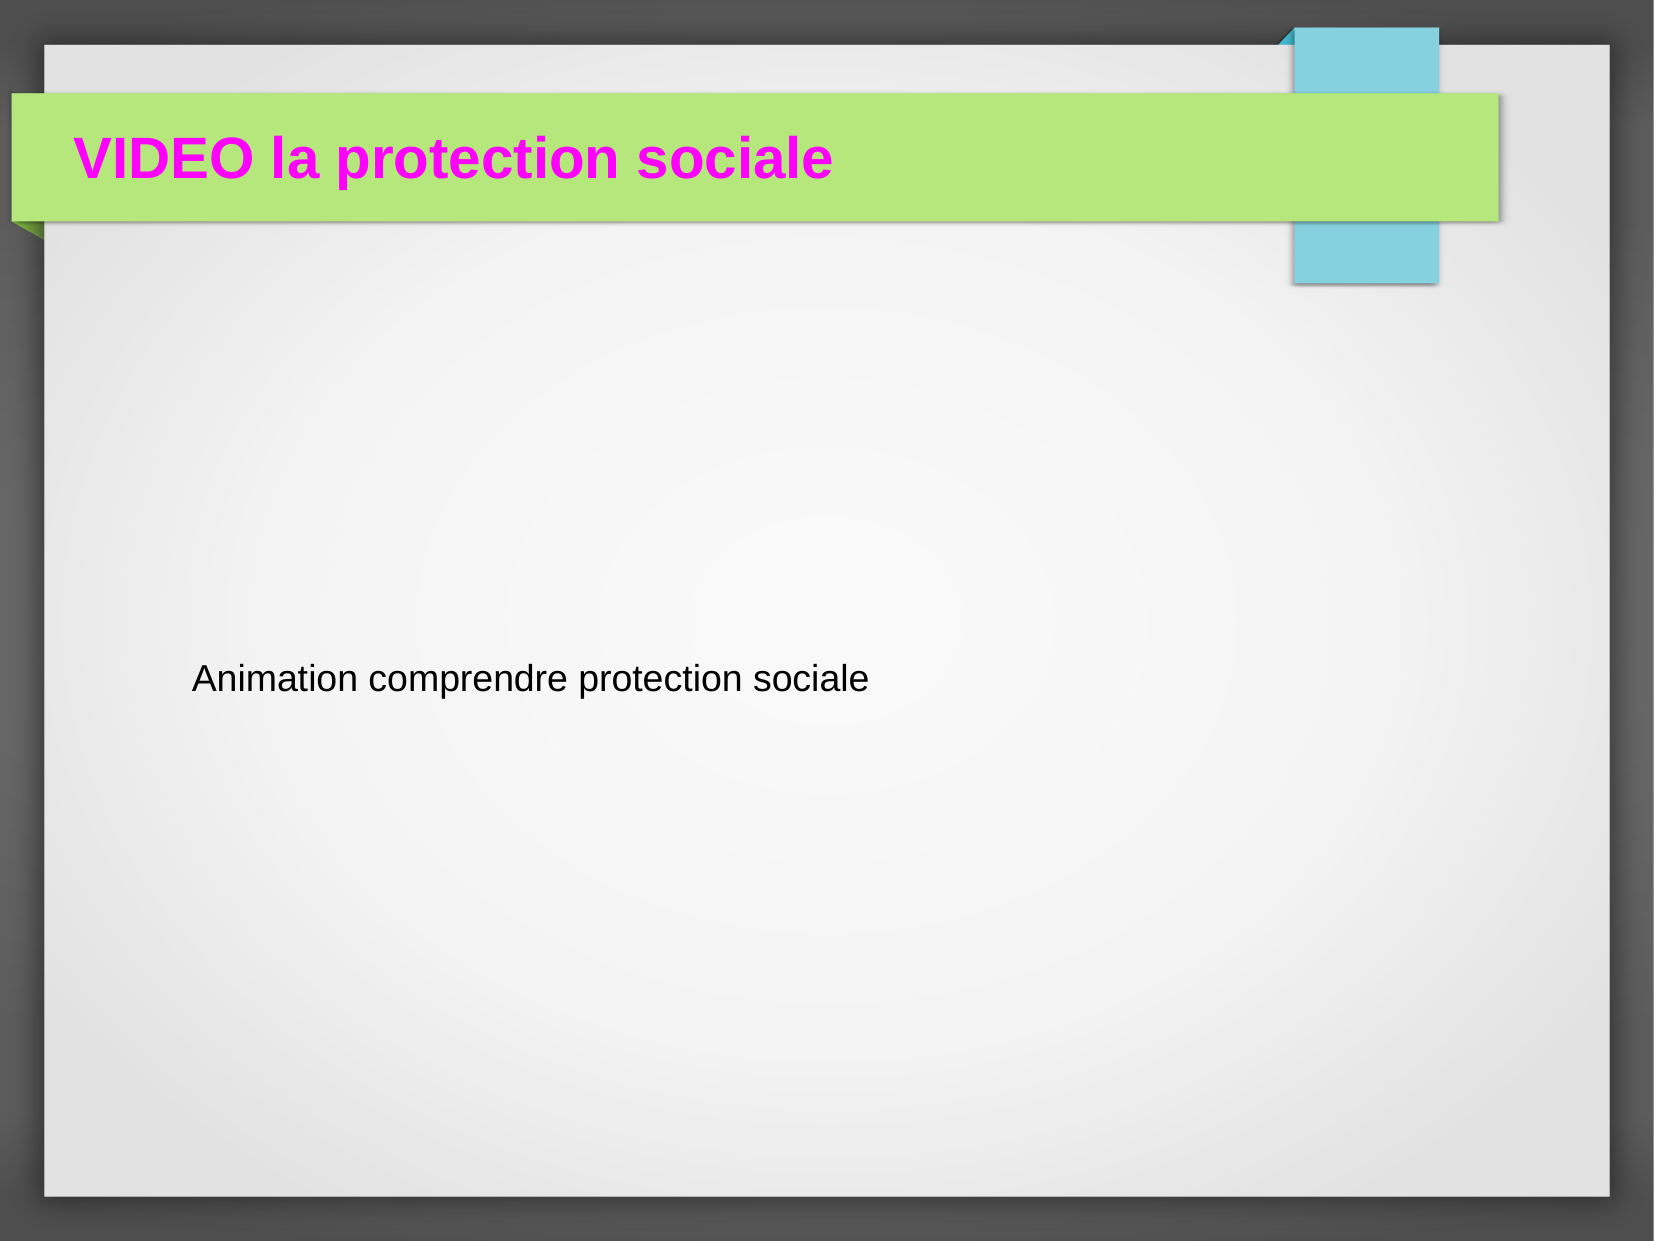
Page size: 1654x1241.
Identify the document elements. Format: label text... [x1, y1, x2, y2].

text_box Animation comprendre protection sociale [177, 649, 975, 707]
text_box VIDEO la protection sociale [59, 118, 916, 258]
picture [0, 0, 1654, 1241]
